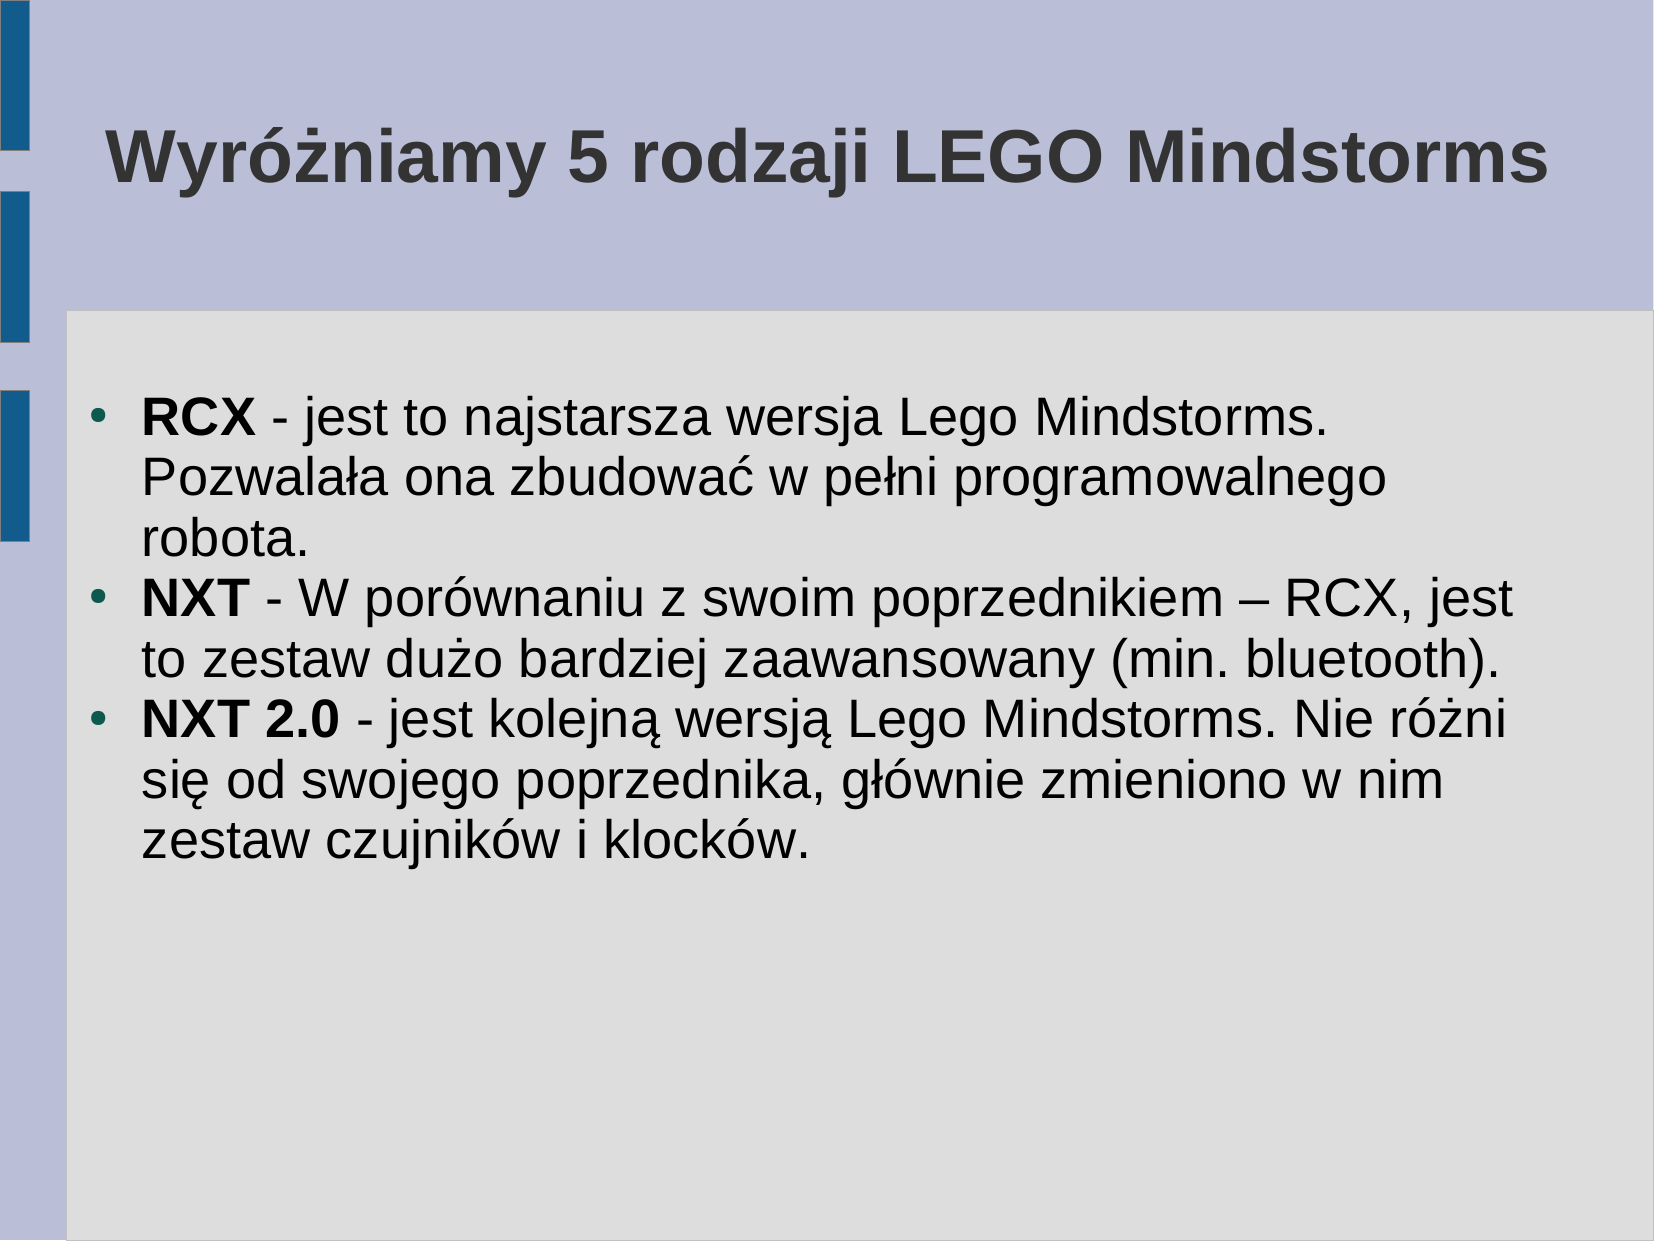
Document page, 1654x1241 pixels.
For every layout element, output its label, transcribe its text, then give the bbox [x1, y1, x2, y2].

list RCX - jest to najstarsza wersja Lego Mindstorms. Pozwalała ona zbudować w pełni programowalnego robota. NXT - W porównaniu z swoim poprzednikiem – RCX, jest to zestaw dużo bardziej zaawansowany (min. bluetooth). NXT 2.0 - jest kolejną wersją Lego Mindstorms. Nie różni się od swojego poprzednika, głównie zmieniono w nim zestaw czujników i klocków. [70, 386, 1560, 1205]
title Wyróżniamy 5 rodzaji LEGO Mindstorms [94, 52, 1583, 260]
